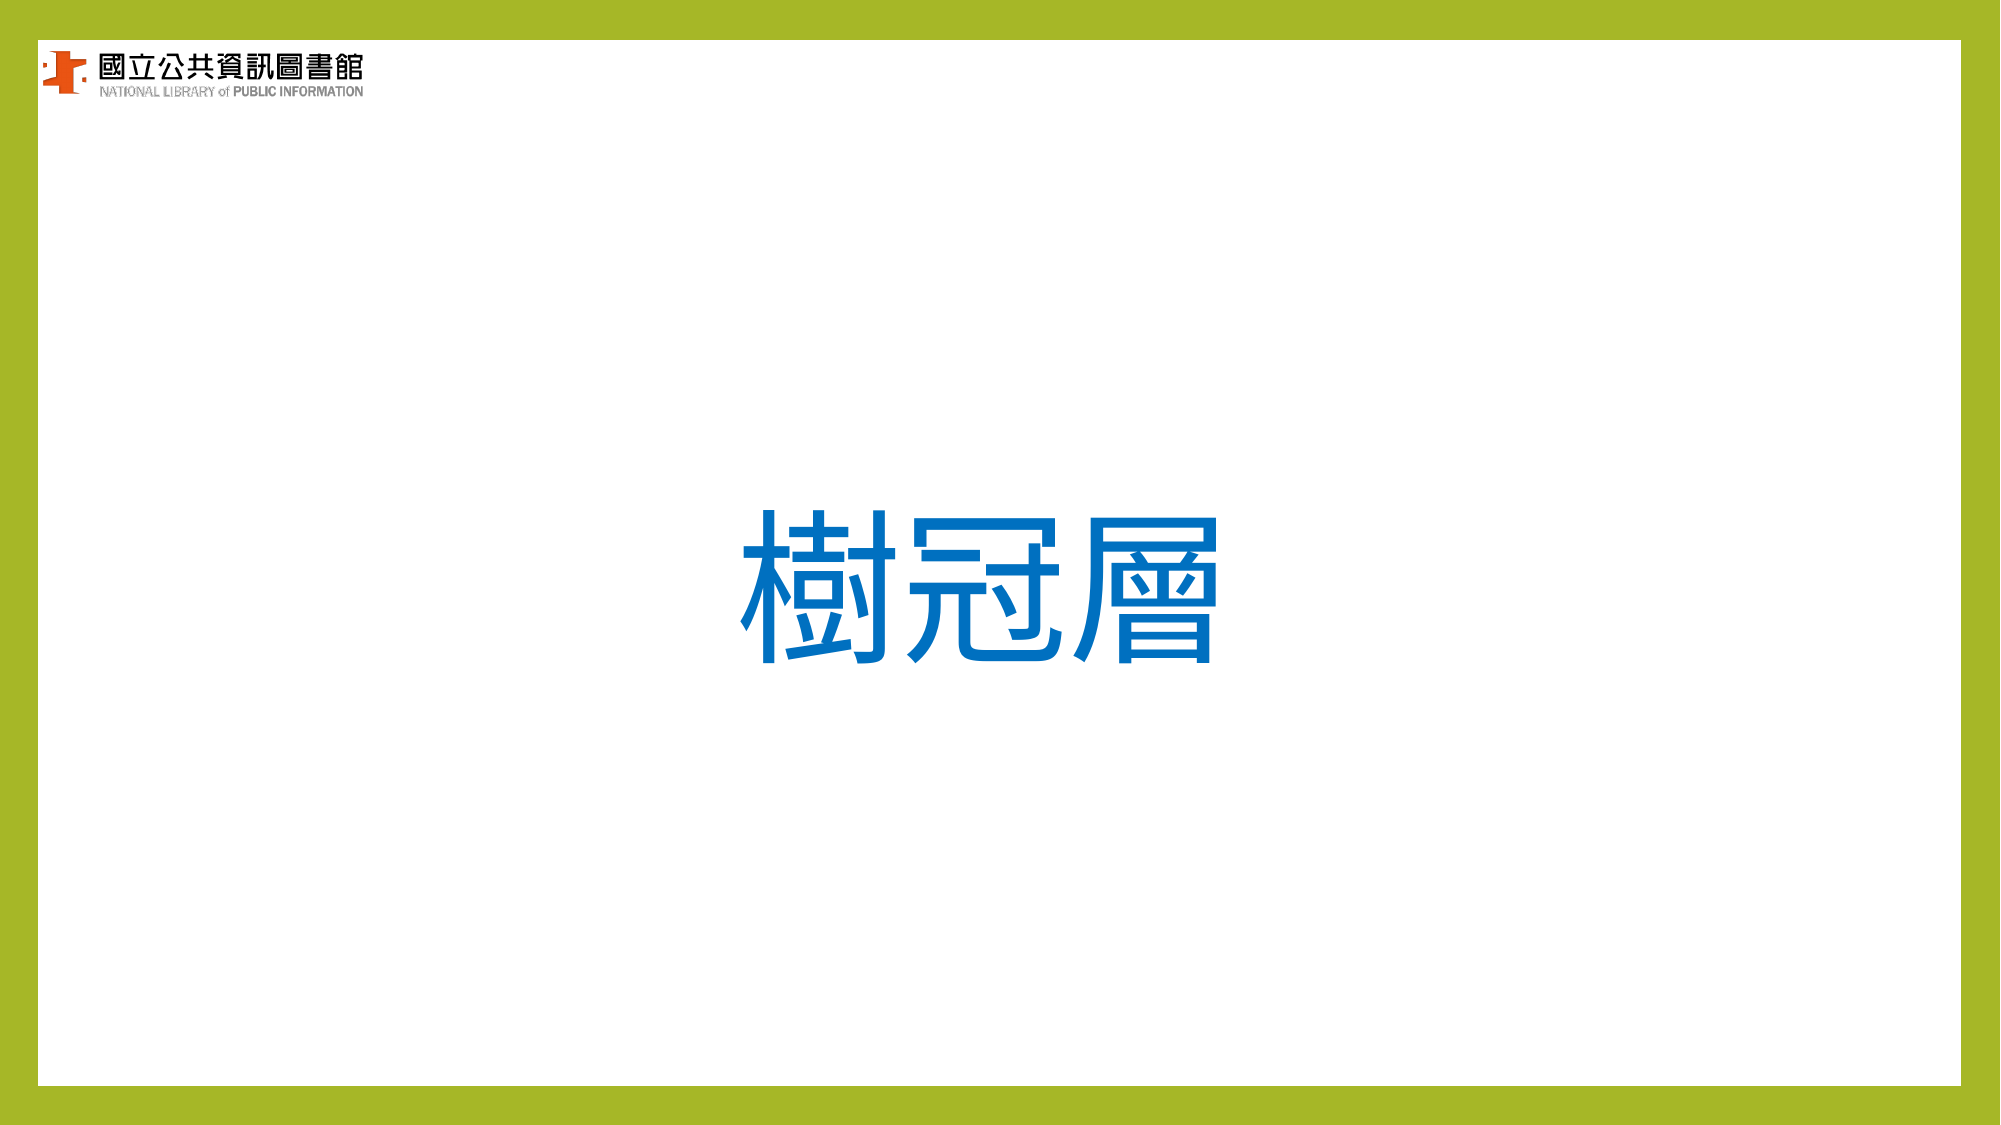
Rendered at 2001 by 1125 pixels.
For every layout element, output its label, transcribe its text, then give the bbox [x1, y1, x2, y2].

text_box 樹冠層 [720, 476, 1271, 694]
